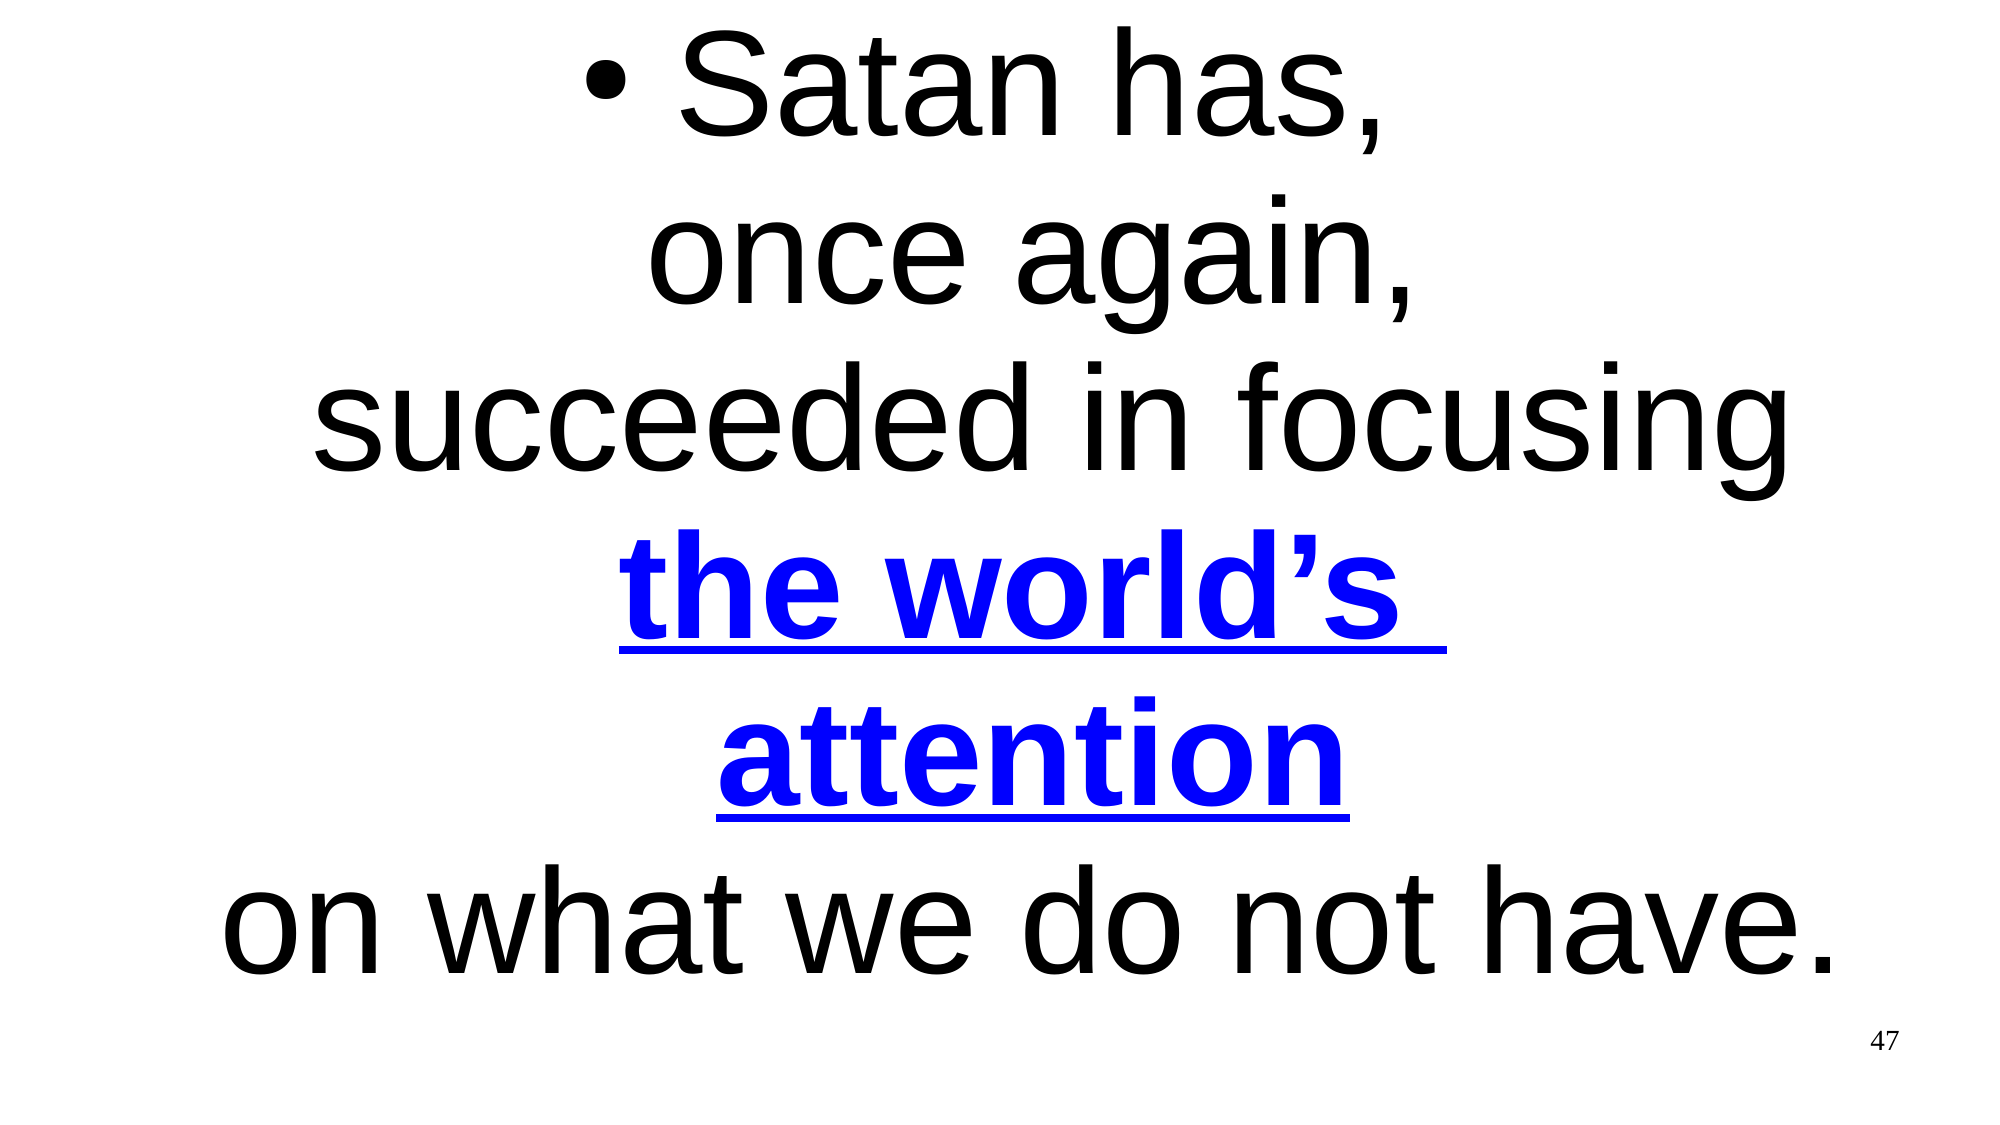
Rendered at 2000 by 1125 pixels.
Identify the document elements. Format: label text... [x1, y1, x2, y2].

list Satan has, once again, succeeded in focusing the world’s attention on what we do not have. [0, 0, 1996, 1123]
